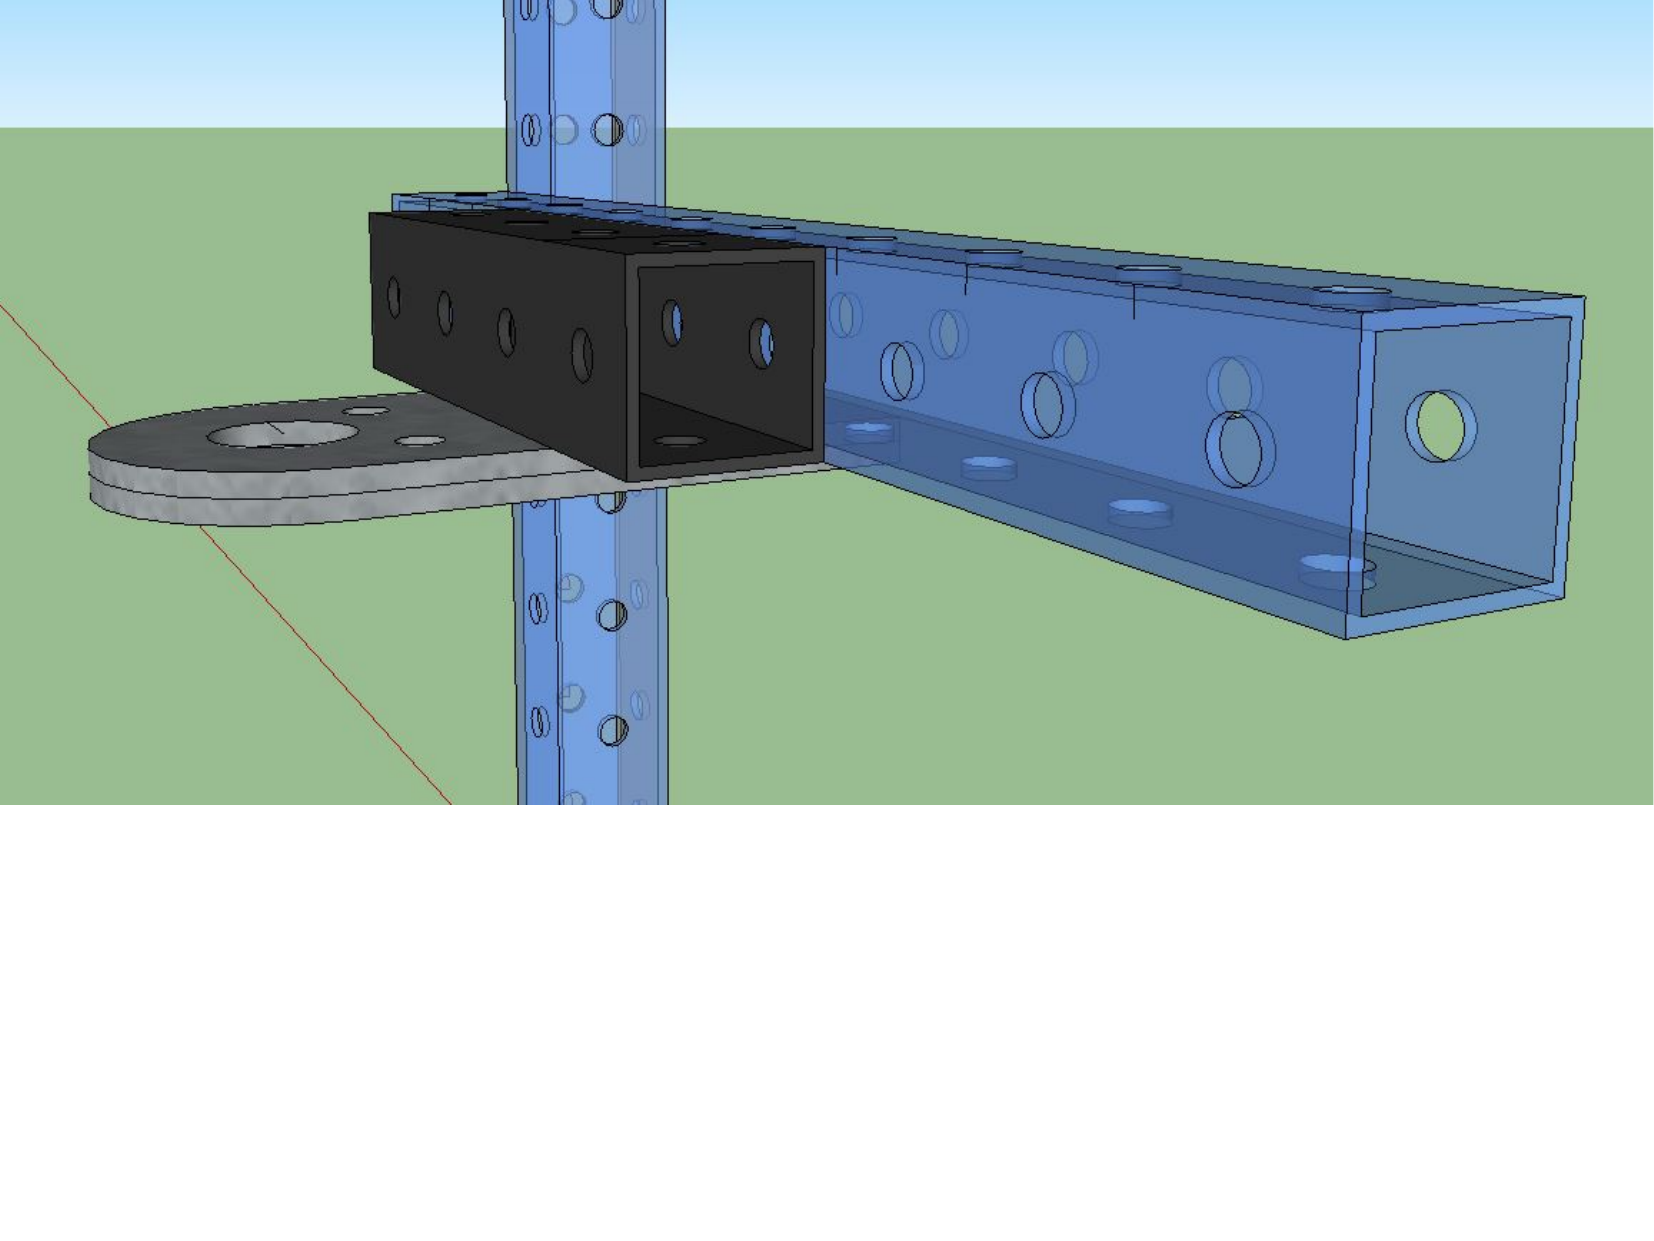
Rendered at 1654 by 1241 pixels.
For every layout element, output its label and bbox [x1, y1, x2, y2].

picture [0, 0, 1654, 805]
